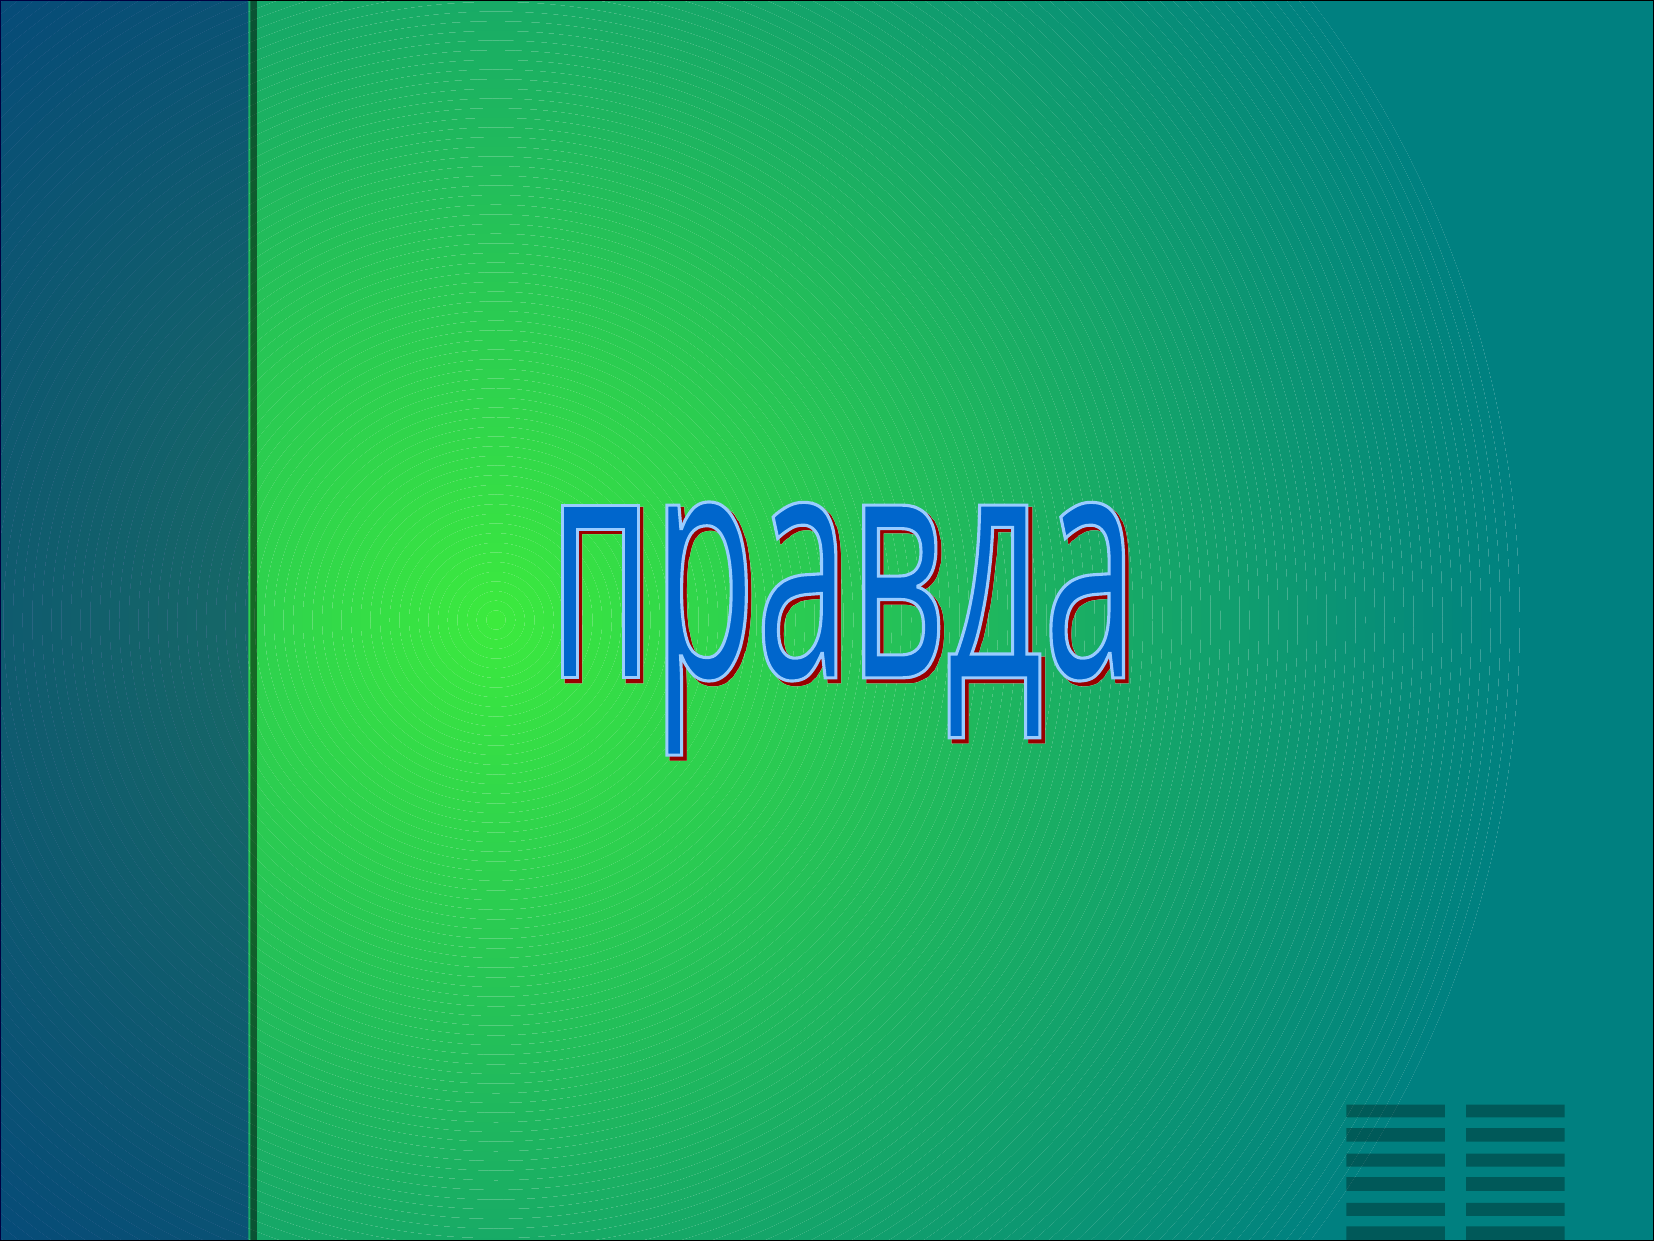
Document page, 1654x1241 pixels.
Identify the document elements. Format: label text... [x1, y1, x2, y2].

text_box правда [562, 505, 639, 678]
text_box правда [1050, 502, 1124, 682]
text_box правда [863, 505, 939, 678]
text_box правда [666, 501, 747, 756]
text_box правда [763, 502, 836, 682]
text_box правда [949, 505, 1040, 738]
